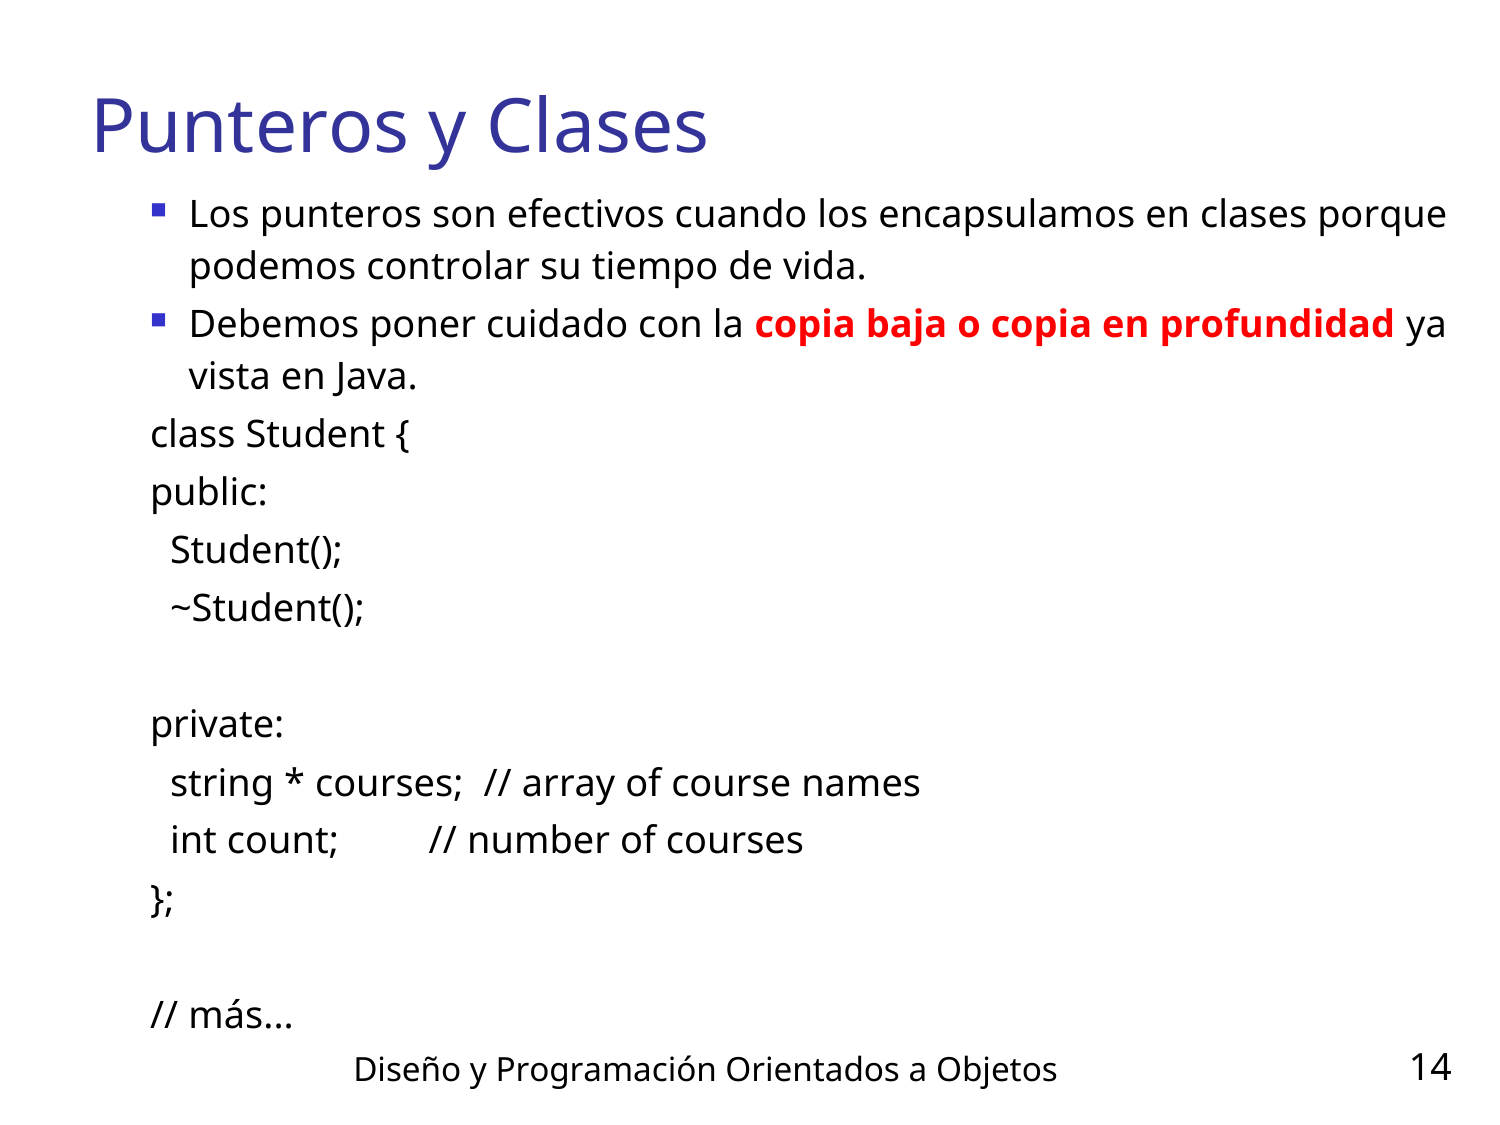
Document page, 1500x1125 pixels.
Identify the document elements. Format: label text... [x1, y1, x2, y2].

title Punteros y Clases [75, 19, 1466, 182]
list Los punteros son efectivos cuando los encapsulamos en clases porque podemos controlar su tiempo de vida. Debemos poner cuidado con la copia baja o copia en profundidad ya vista en Java. class Student { public: Student(); ~Student(); private: string * courses; // array of course names int count; // number of courses }; // más... [150, 187, 1462, 1051]
